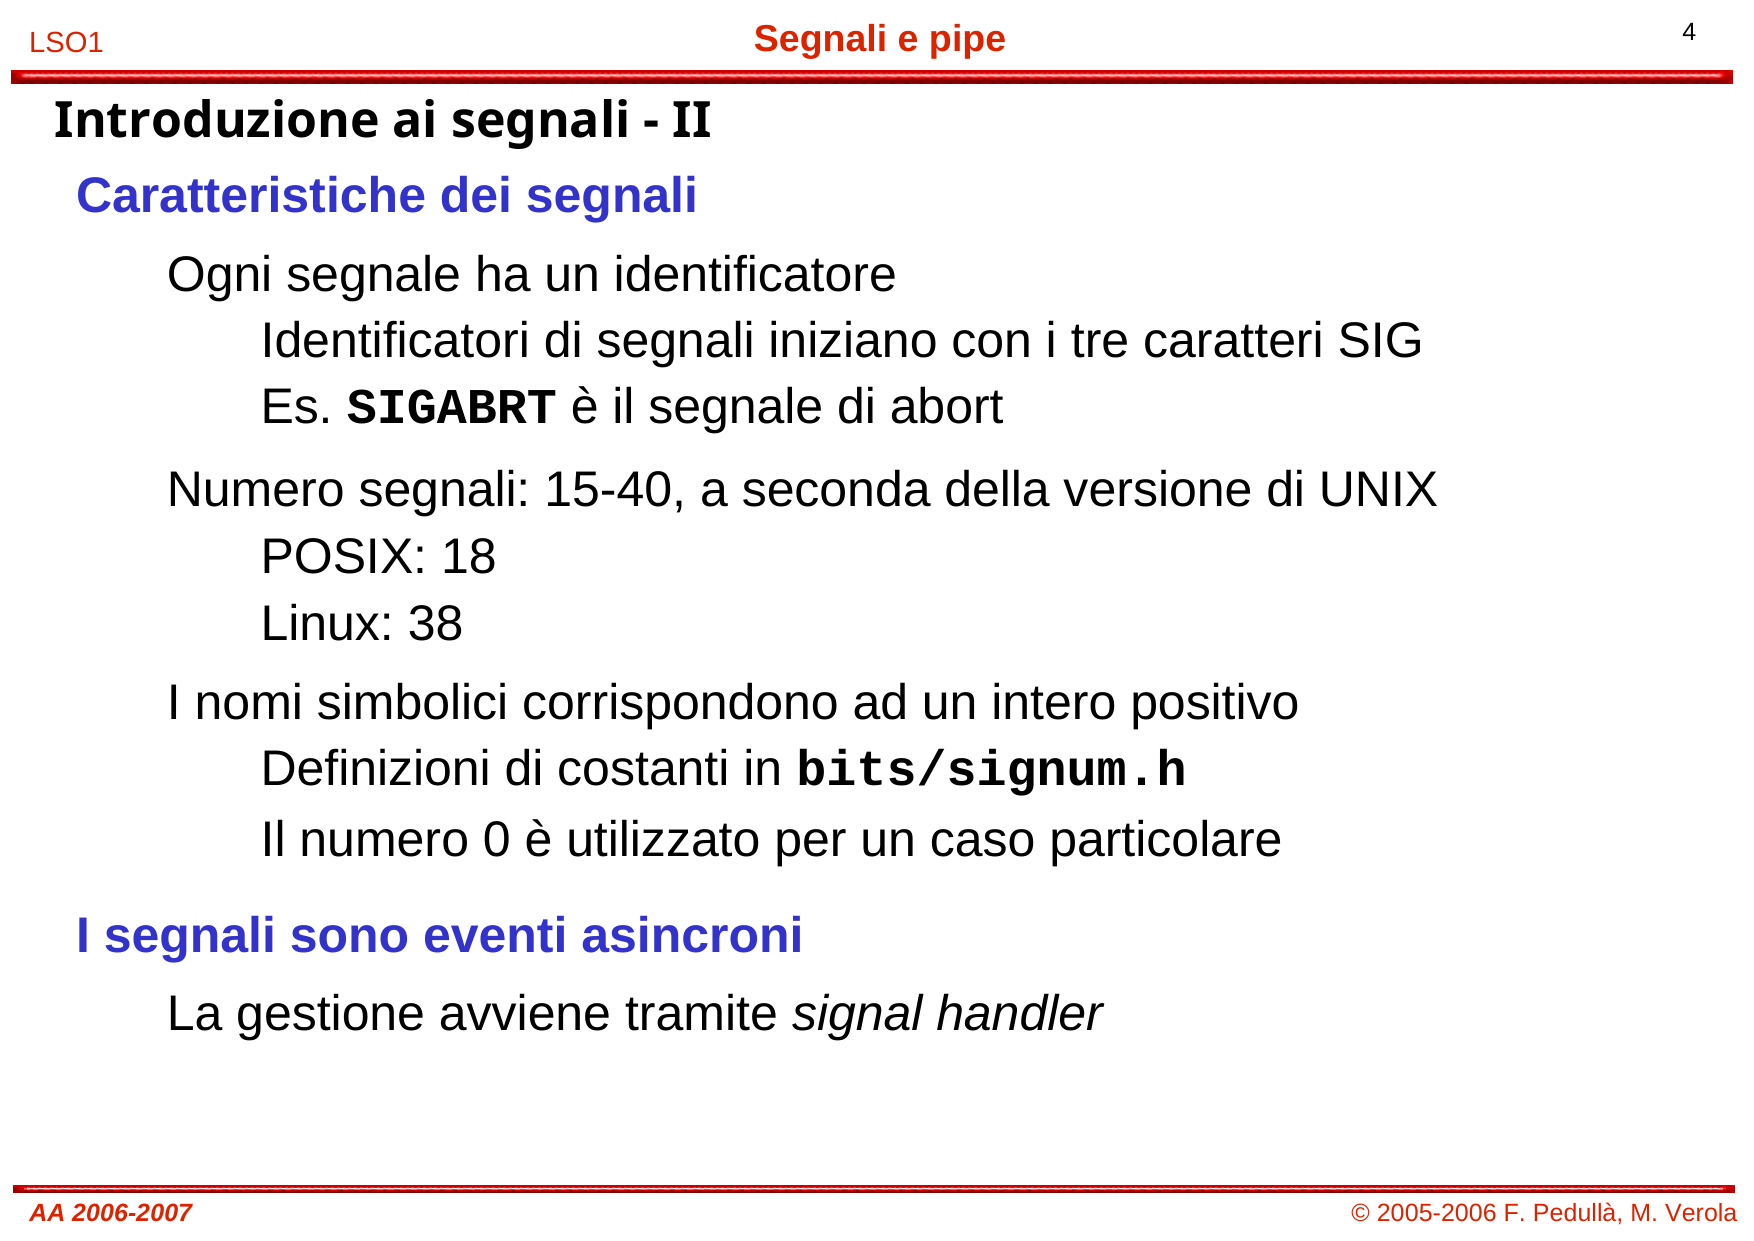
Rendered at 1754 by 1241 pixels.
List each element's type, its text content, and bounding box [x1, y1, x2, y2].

list Caratteristiche dei segnali Ogni segnale ha un identificatore Identificatori di segnali iniziano con i tre caratteri SIG Es. SIGABRT è il segnale di abort Numero segnali: 15-40, a seconda della versione di UNIX POSIX: 18 Linux: 38 I nomi simbolici corrispondono ad un intero positivo Definizioni di costanti in bits/signum.h Il numero 0 è utilizzato per un caso particolare I segnali sono eventi asincroni La gestione avviene tramite signal handler [58, 159, 1696, 1077]
picture [11, 70, 1733, 84]
picture [13, 1185, 1735, 1193]
title Introduzione ai segnali - II [40, 72, 1714, 168]
